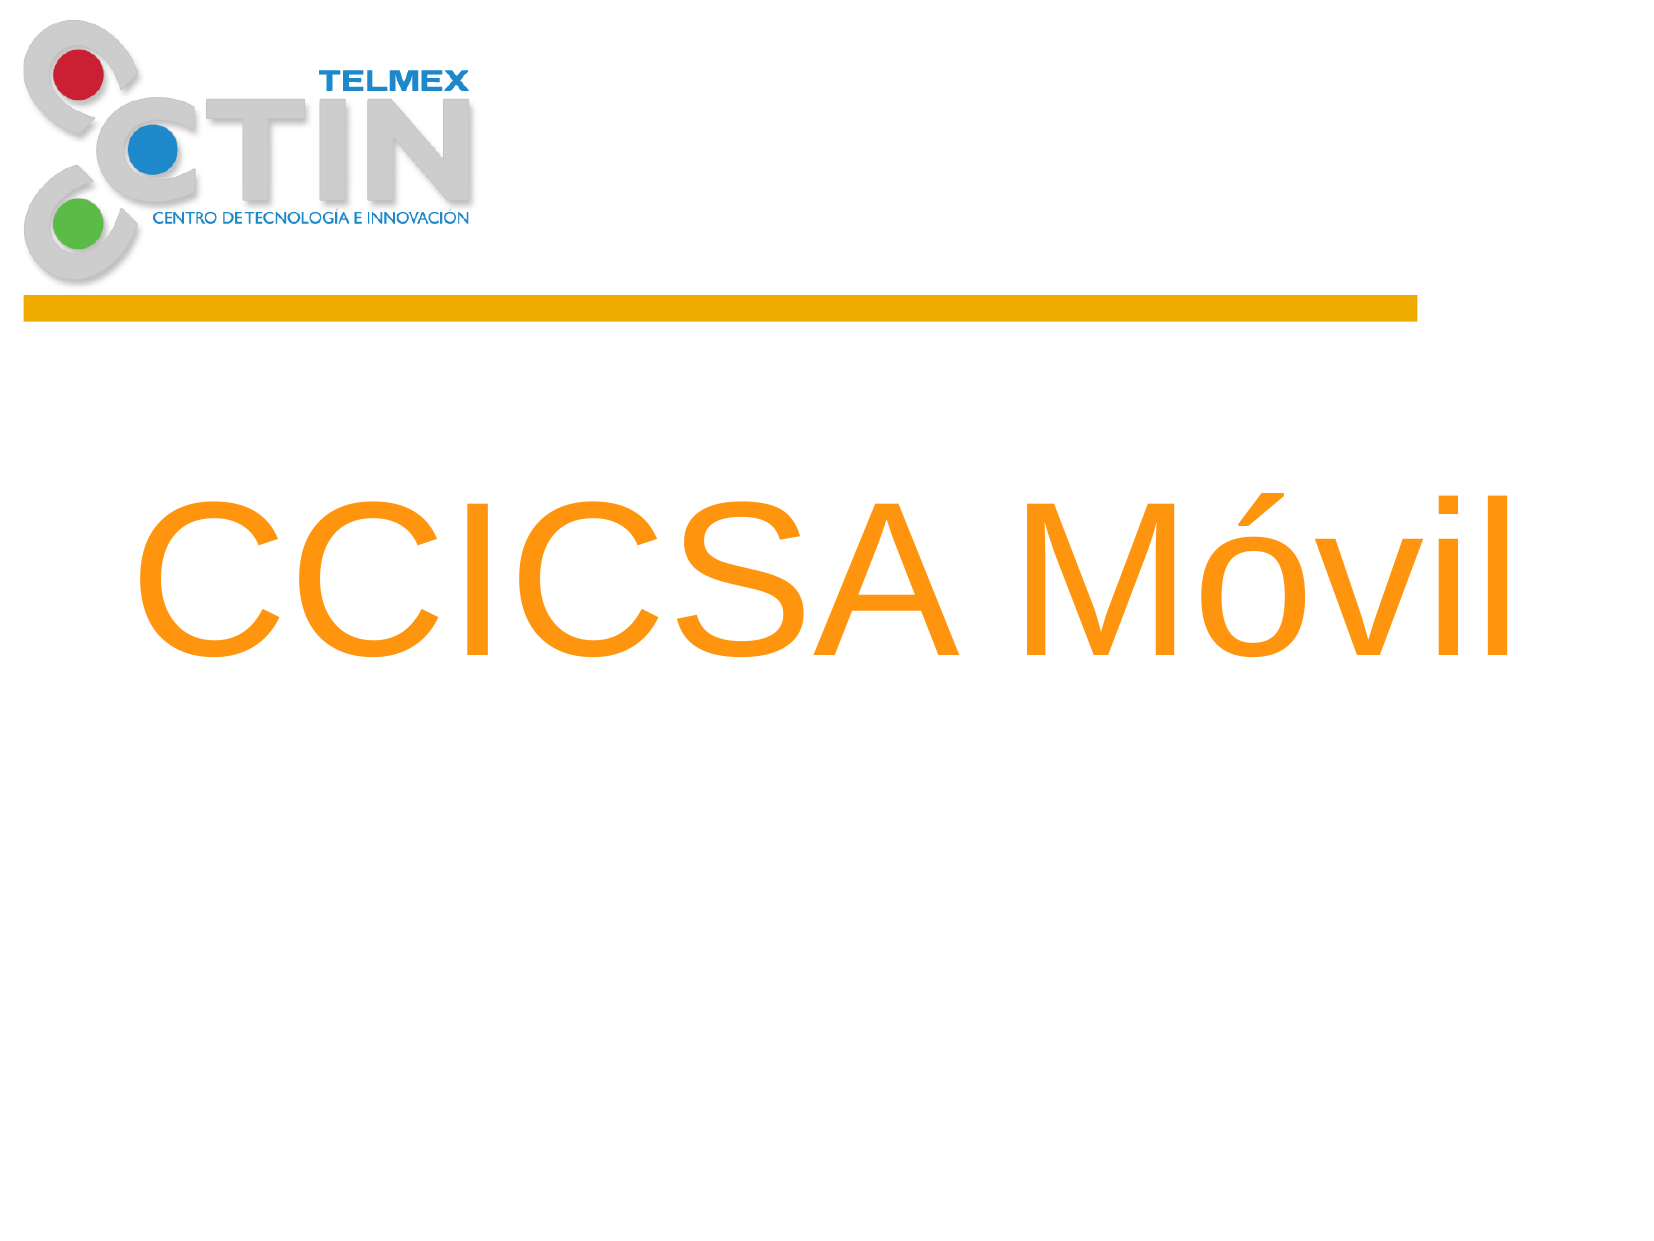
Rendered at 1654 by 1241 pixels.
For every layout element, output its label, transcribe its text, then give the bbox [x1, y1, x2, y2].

picture [0, 3, 502, 296]
subtitle CCICSA Móvil [82, 49, 1571, 1109]
